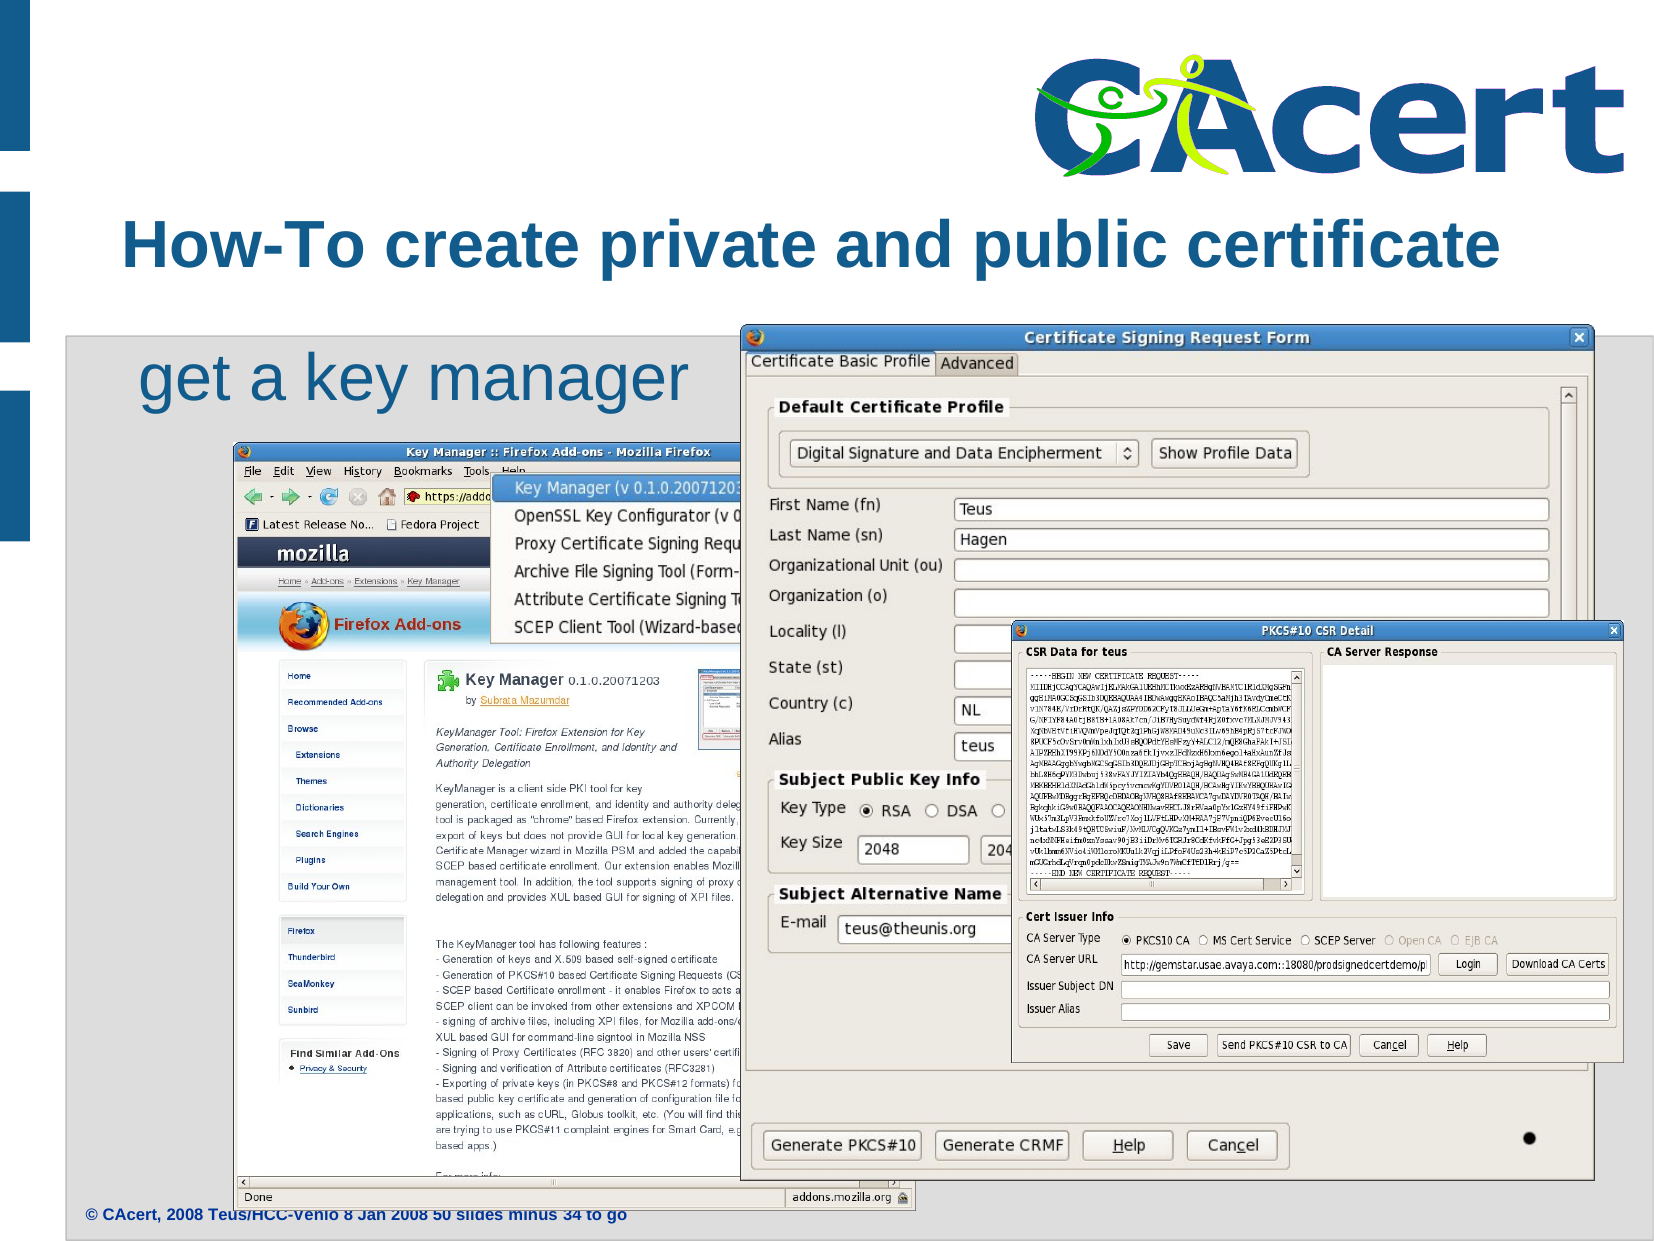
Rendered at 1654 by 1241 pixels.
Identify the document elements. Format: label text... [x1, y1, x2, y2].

title How-To create private and public certificate [121, 177, 1533, 316]
picture [233, 324, 1624, 1211]
picture [1033, 53, 1625, 178]
list get a key manager [121, 344, 1595, 1238]
